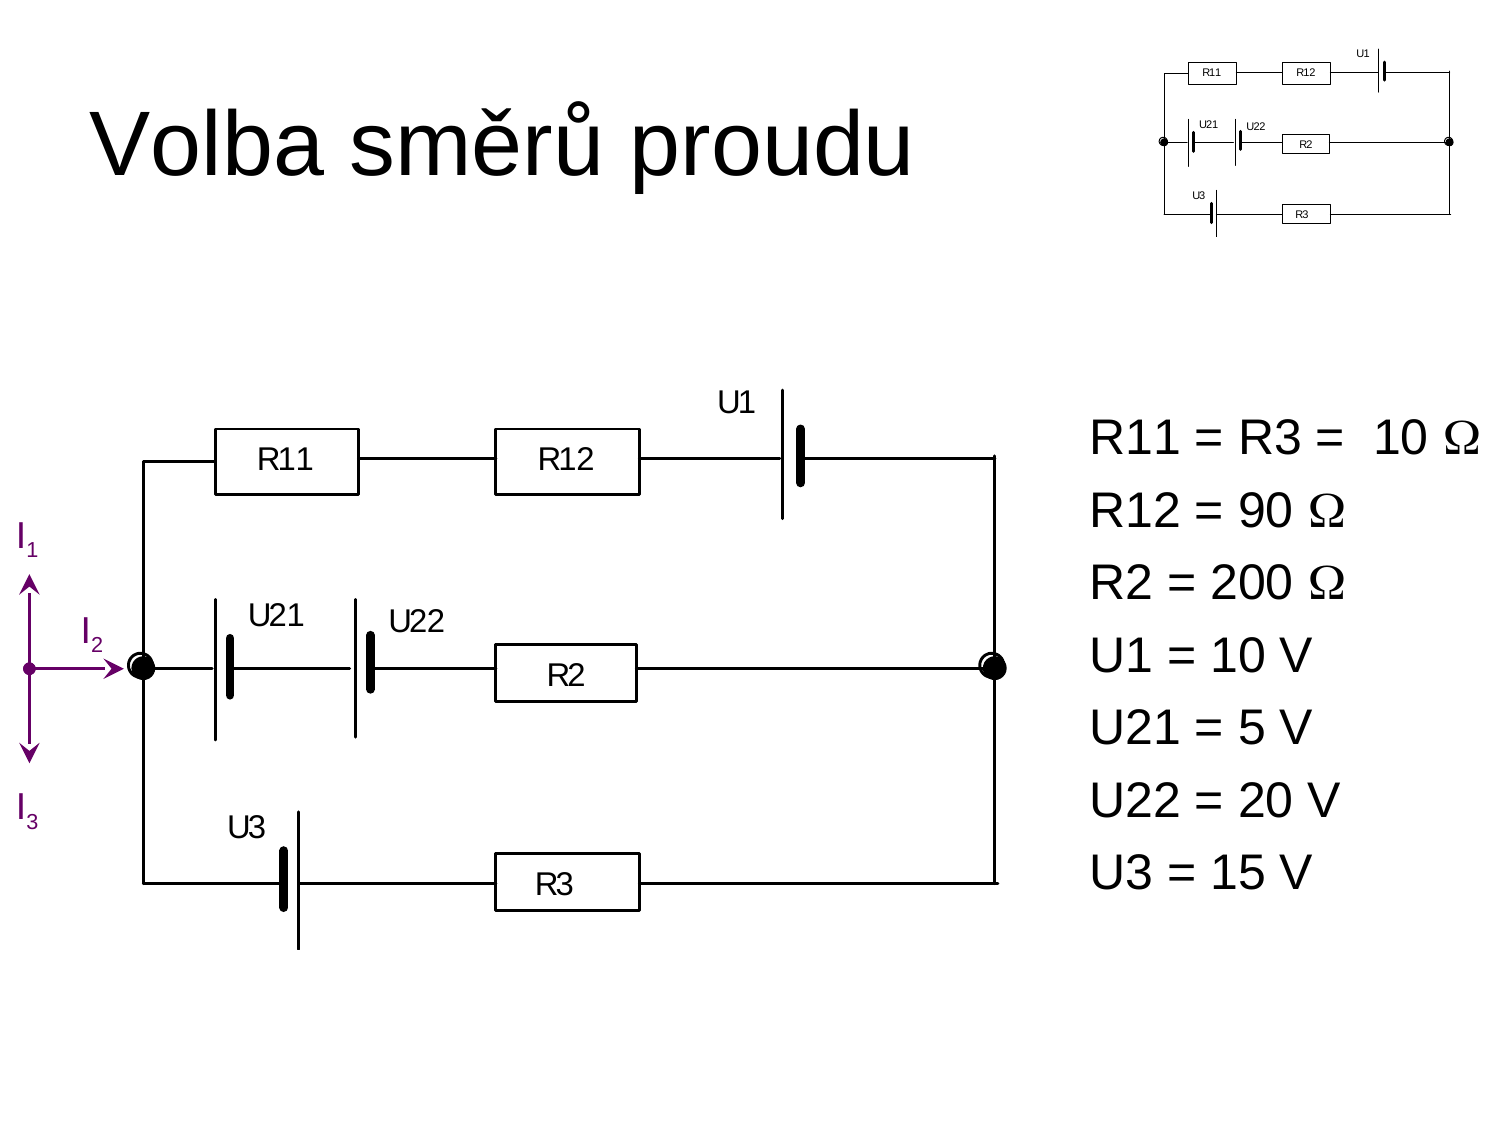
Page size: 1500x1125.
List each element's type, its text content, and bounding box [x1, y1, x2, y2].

chart [1116, 0, 1459, 238]
title Volba směrů proudu [75, 45, 1070, 233]
chart [0, 243, 1022, 953]
text_box I3 [1, 774, 54, 842]
list R11 = R3 = 10  R12 = 90  R2 = 200  U1 = 10 V U21 = 5 V U22 = 20 V U3 = 15 V [1074, 397, 1500, 994]
text_box I2 [65, 597, 119, 665]
text_box I1 [1, 503, 54, 570]
